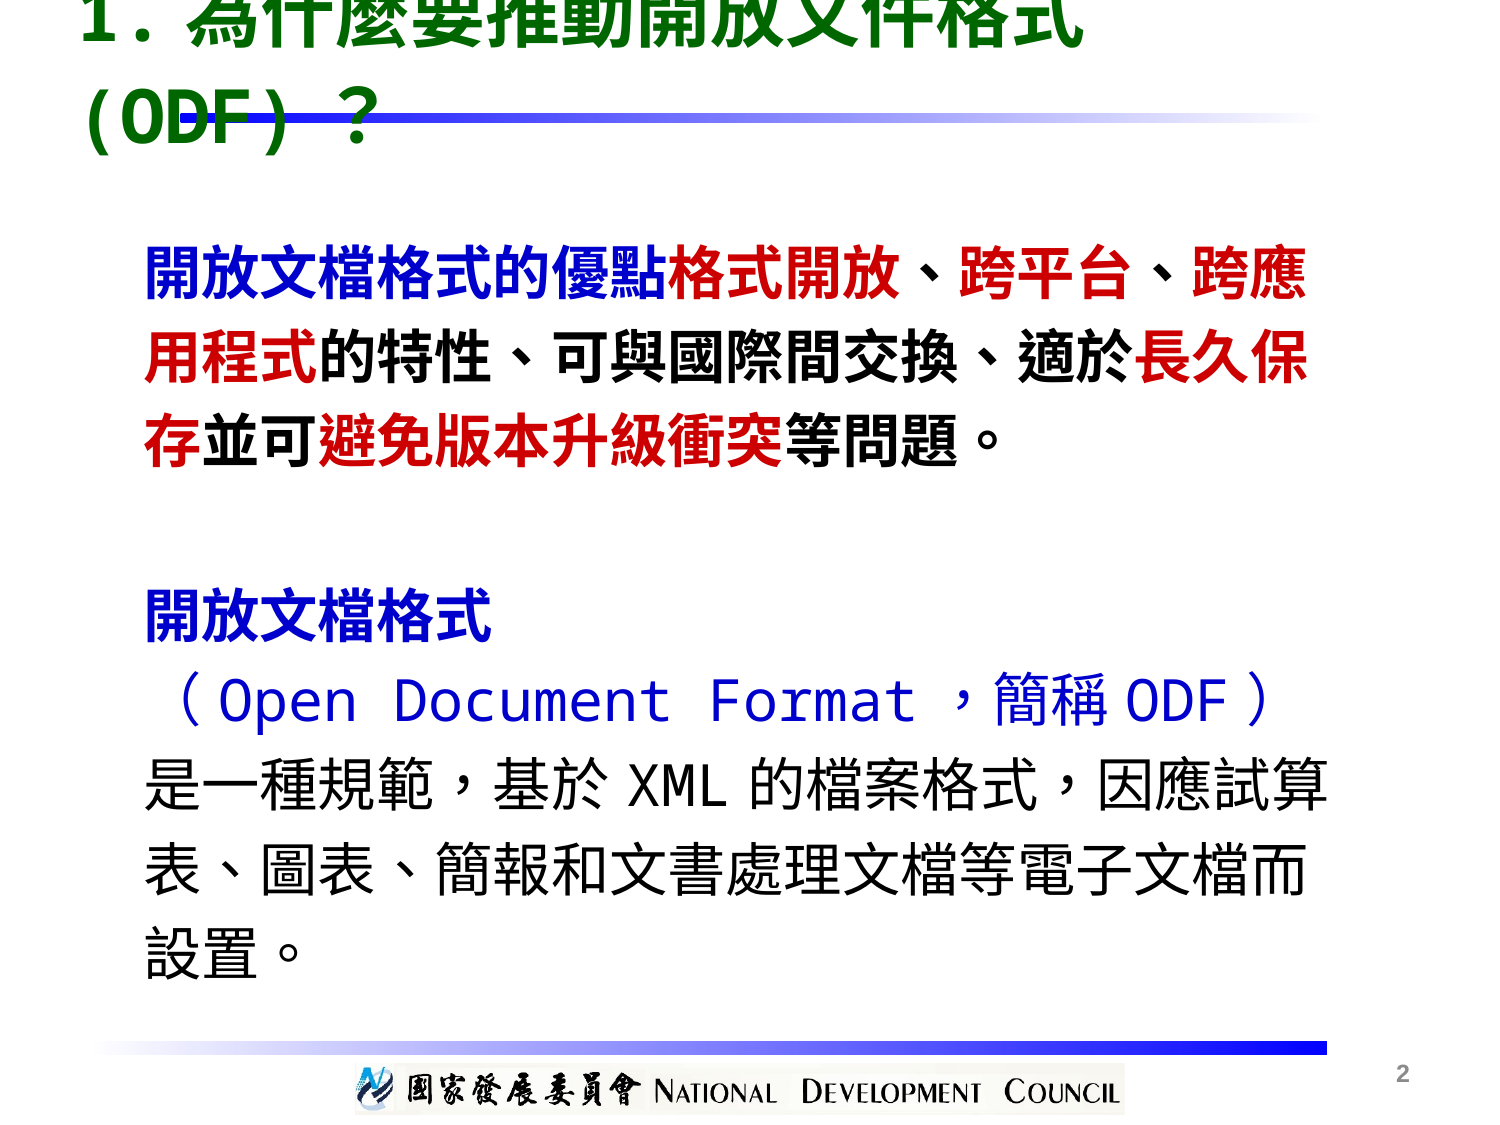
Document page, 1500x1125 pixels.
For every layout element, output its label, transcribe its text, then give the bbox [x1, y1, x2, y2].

title 1.為什麼要推動開放文件格式(ODF)？ [75, 9, 1425, 119]
text_box 開放文檔格式的優點格式開放、跨平台、跨應用程式的特性、可與國際間交換、適於長久保存並可避免版本升級衝突等問題。 開放文檔格式 （Open Document Format，簡稱ODF）是一種規範，基於XML的檔案格式，因應試算表、圖表、簡報和文書處理文檔等電子文檔而設置。 [128, 219, 1359, 942]
picture [355, 1063, 1125, 1115]
